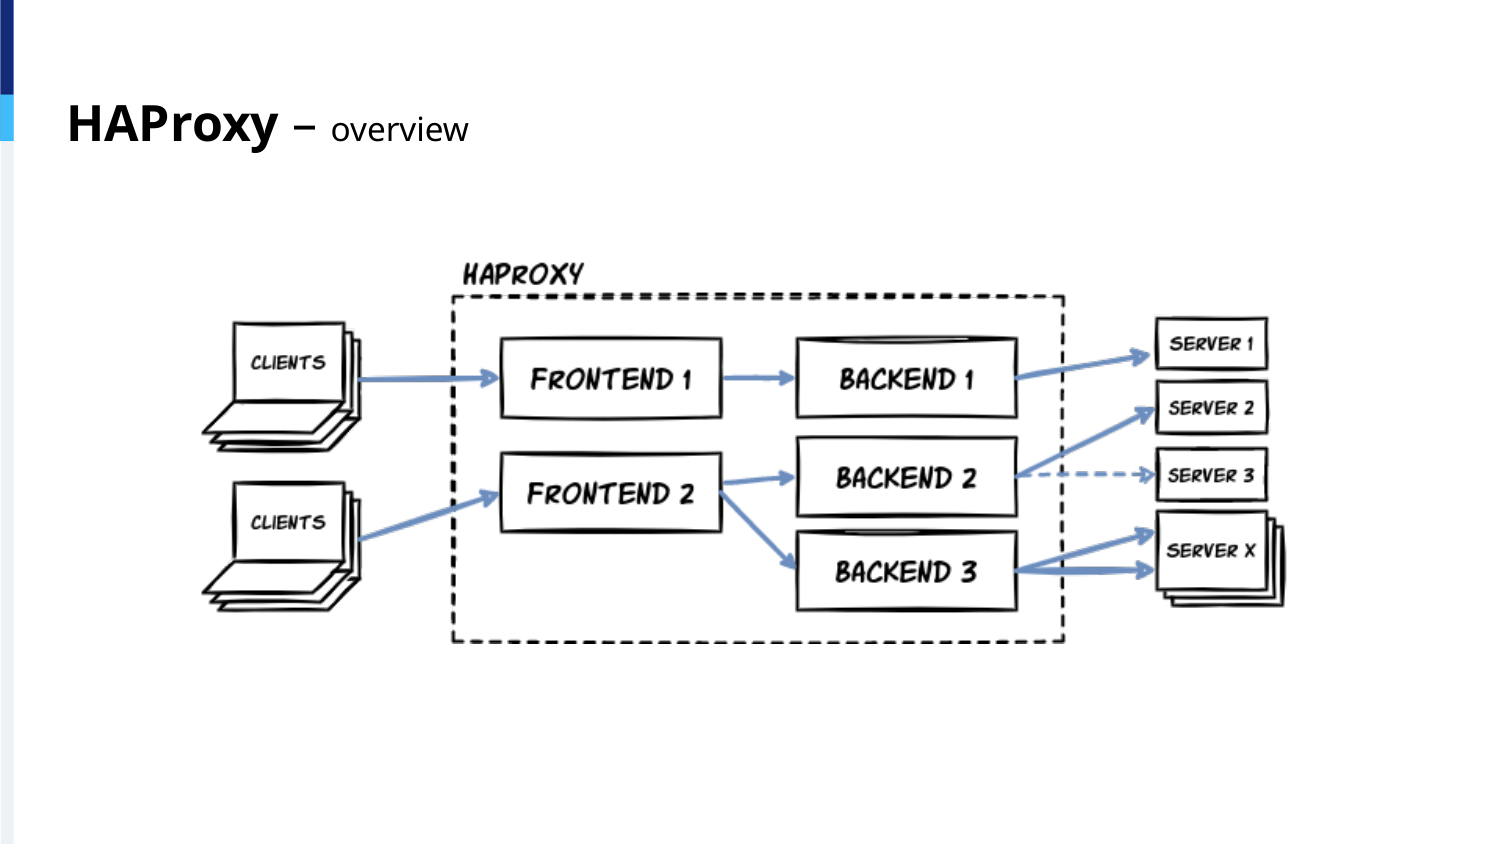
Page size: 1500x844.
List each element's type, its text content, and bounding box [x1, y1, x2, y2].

picture [0, 0, 1500, 844]
title HAProxy – overview [51, 76, 1449, 171]
